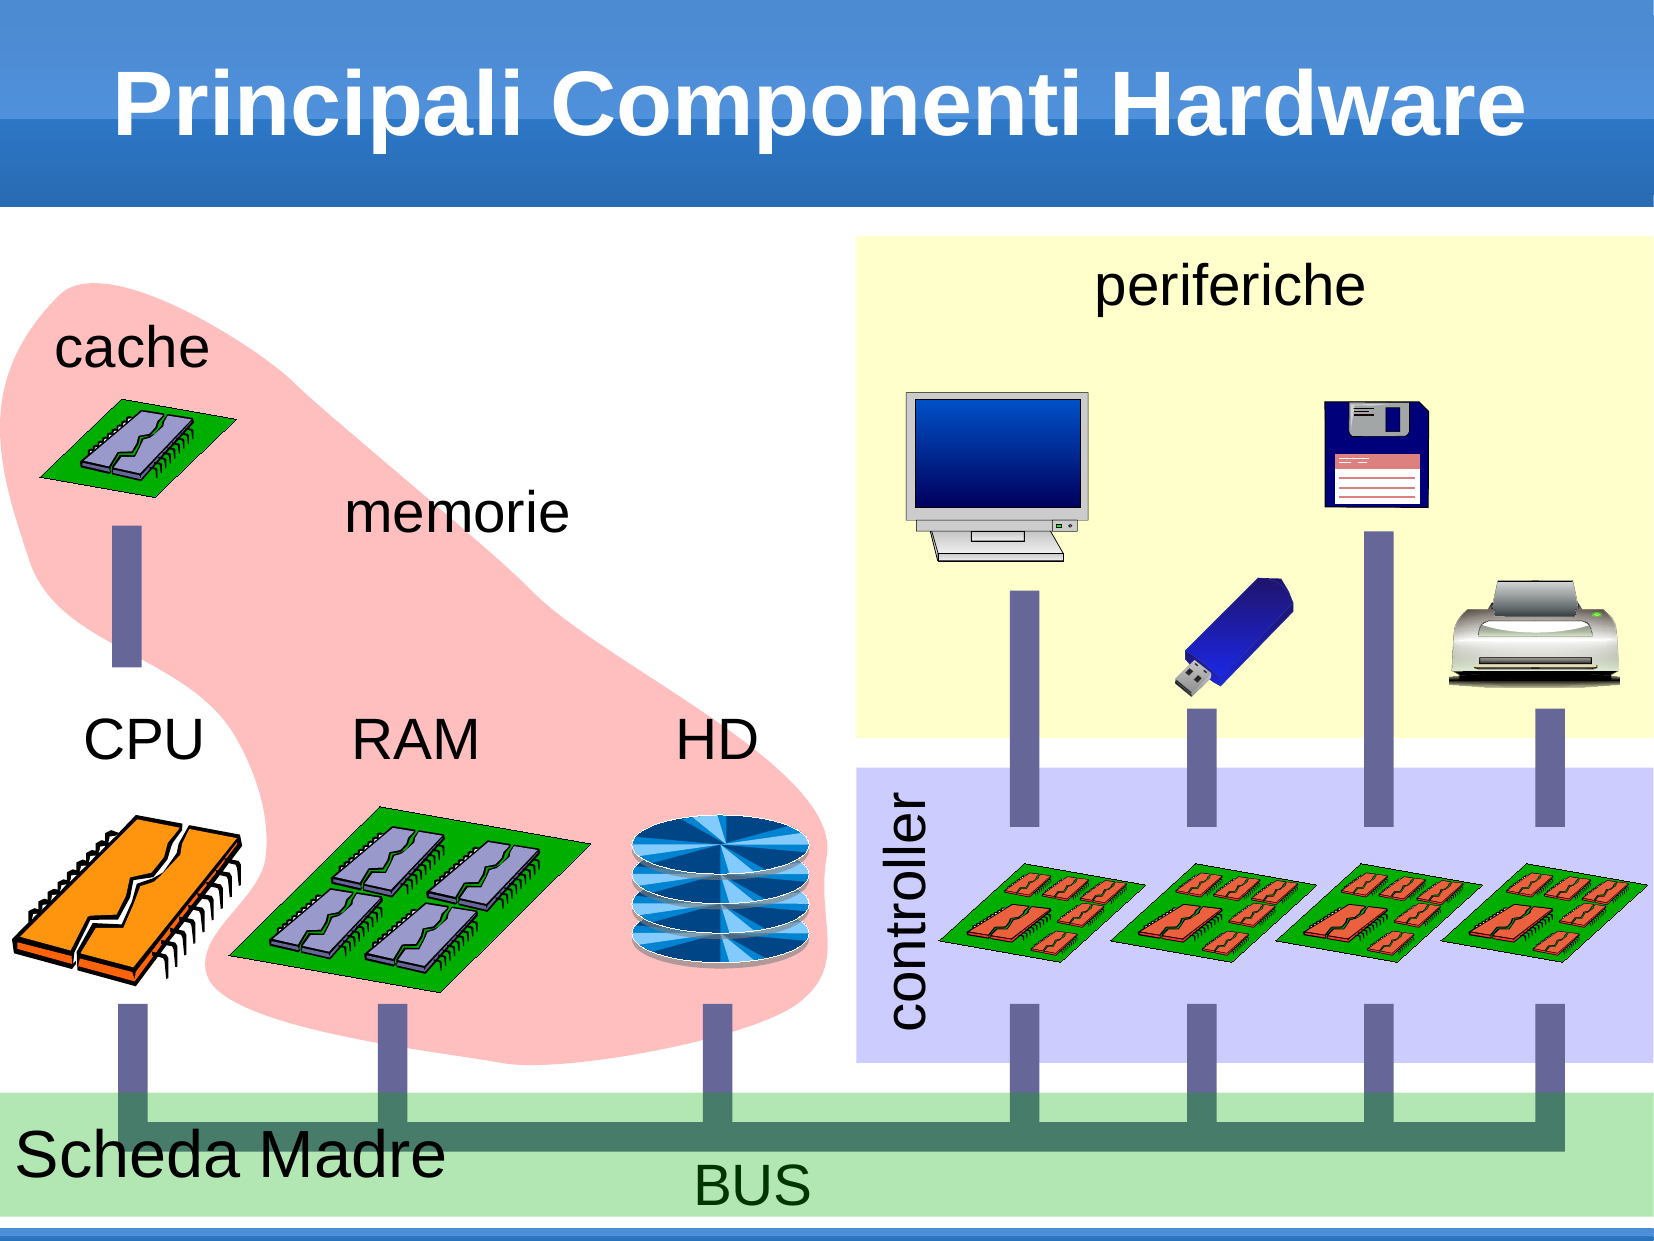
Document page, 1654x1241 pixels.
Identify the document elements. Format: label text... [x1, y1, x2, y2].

text_box [856, 236, 1654, 1092]
text_box HD [614, 699, 821, 780]
text_box [48, 283, 178, 307]
text_box Scheda Madre [0, 1092, 1654, 1217]
picture [1446, 561, 1625, 709]
picture [885, 383, 1089, 562]
text_box memorie [324, 472, 591, 553]
text_box CPU [41, 699, 249, 780]
title Principali Componenti Hardware [76, 0, 1565, 208]
picture [1311, 387, 1430, 508]
text_box [0, 331, 828, 1092]
text_box periferiche [1062, 244, 1400, 326]
text_box RAM [312, 699, 520, 780]
text_box [856, 767, 865, 1063]
text_box BUS [649, 1217, 857, 1226]
text_box cache [29, 307, 237, 388]
text_box controller [865, 720, 946, 1092]
picture [1175, 577, 1294, 697]
text_box [11, 814, 243, 987]
text_box [118, 1003, 148, 1092]
